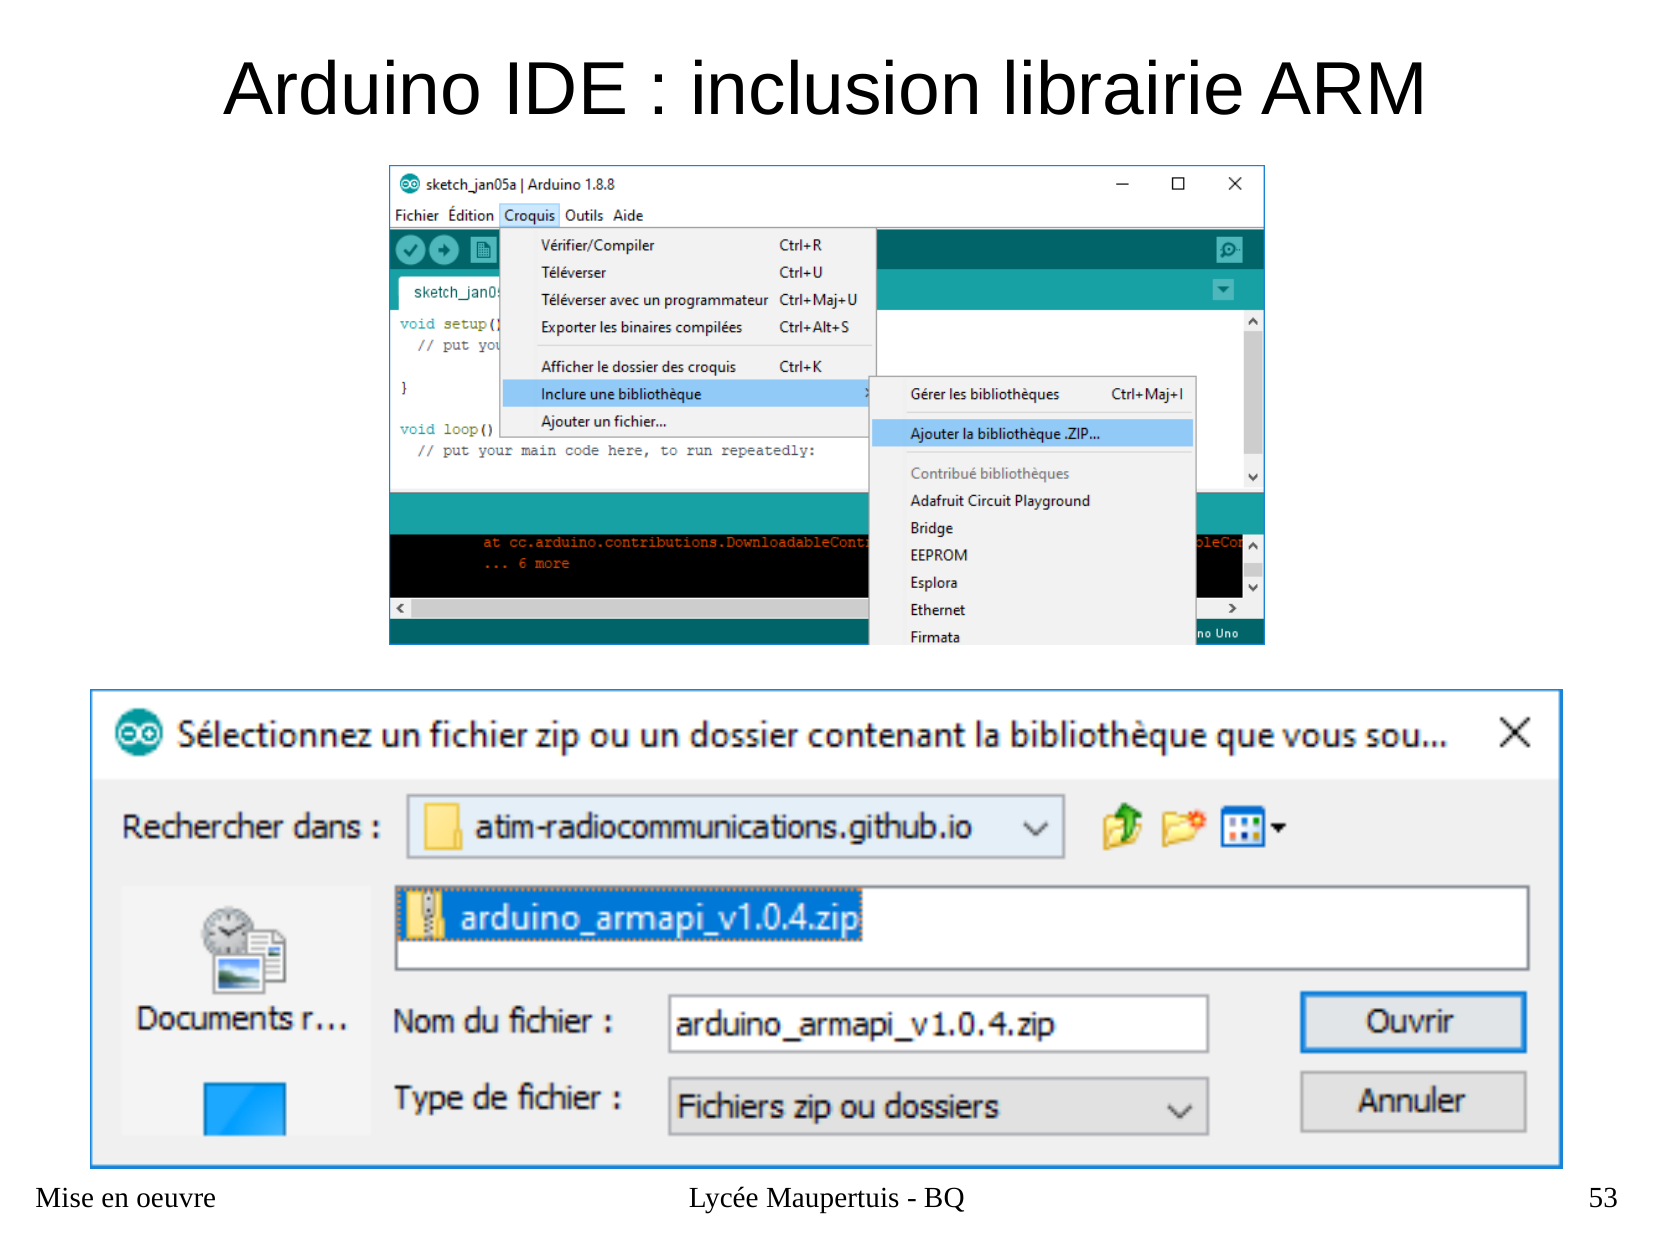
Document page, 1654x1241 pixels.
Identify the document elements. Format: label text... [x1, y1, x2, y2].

title Arduino IDE : inclusion librairie ARM [35, 35, 1619, 142]
picture [90, 689, 1563, 1169]
picture [389, 165, 1265, 645]
